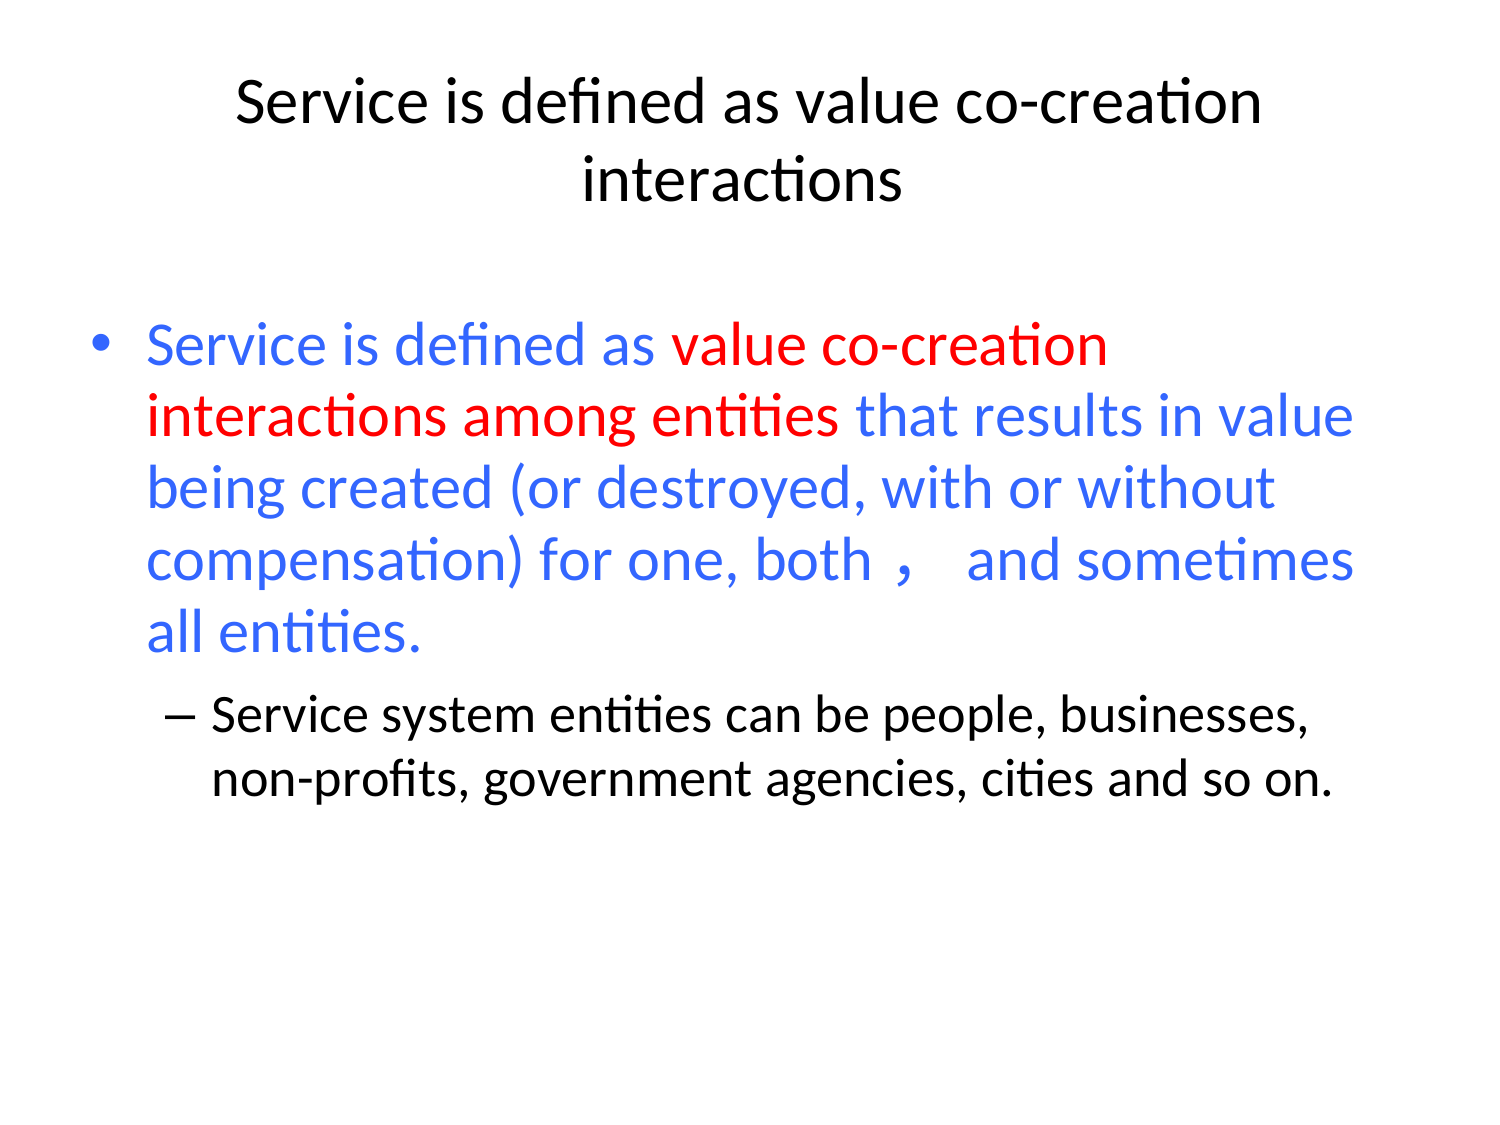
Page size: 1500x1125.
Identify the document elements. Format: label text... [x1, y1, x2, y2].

title Service is defined as value co-creation interactions [75, 45, 1426, 233]
list Service is defined as value co-creation interactions among entities that results in value being created (or destroyed, with or without compensation) for one, both，and sometimes all entities. Service system entities can be people, businesses, non-profits, government agencies, cities and so on. [75, 299, 1426, 850]
